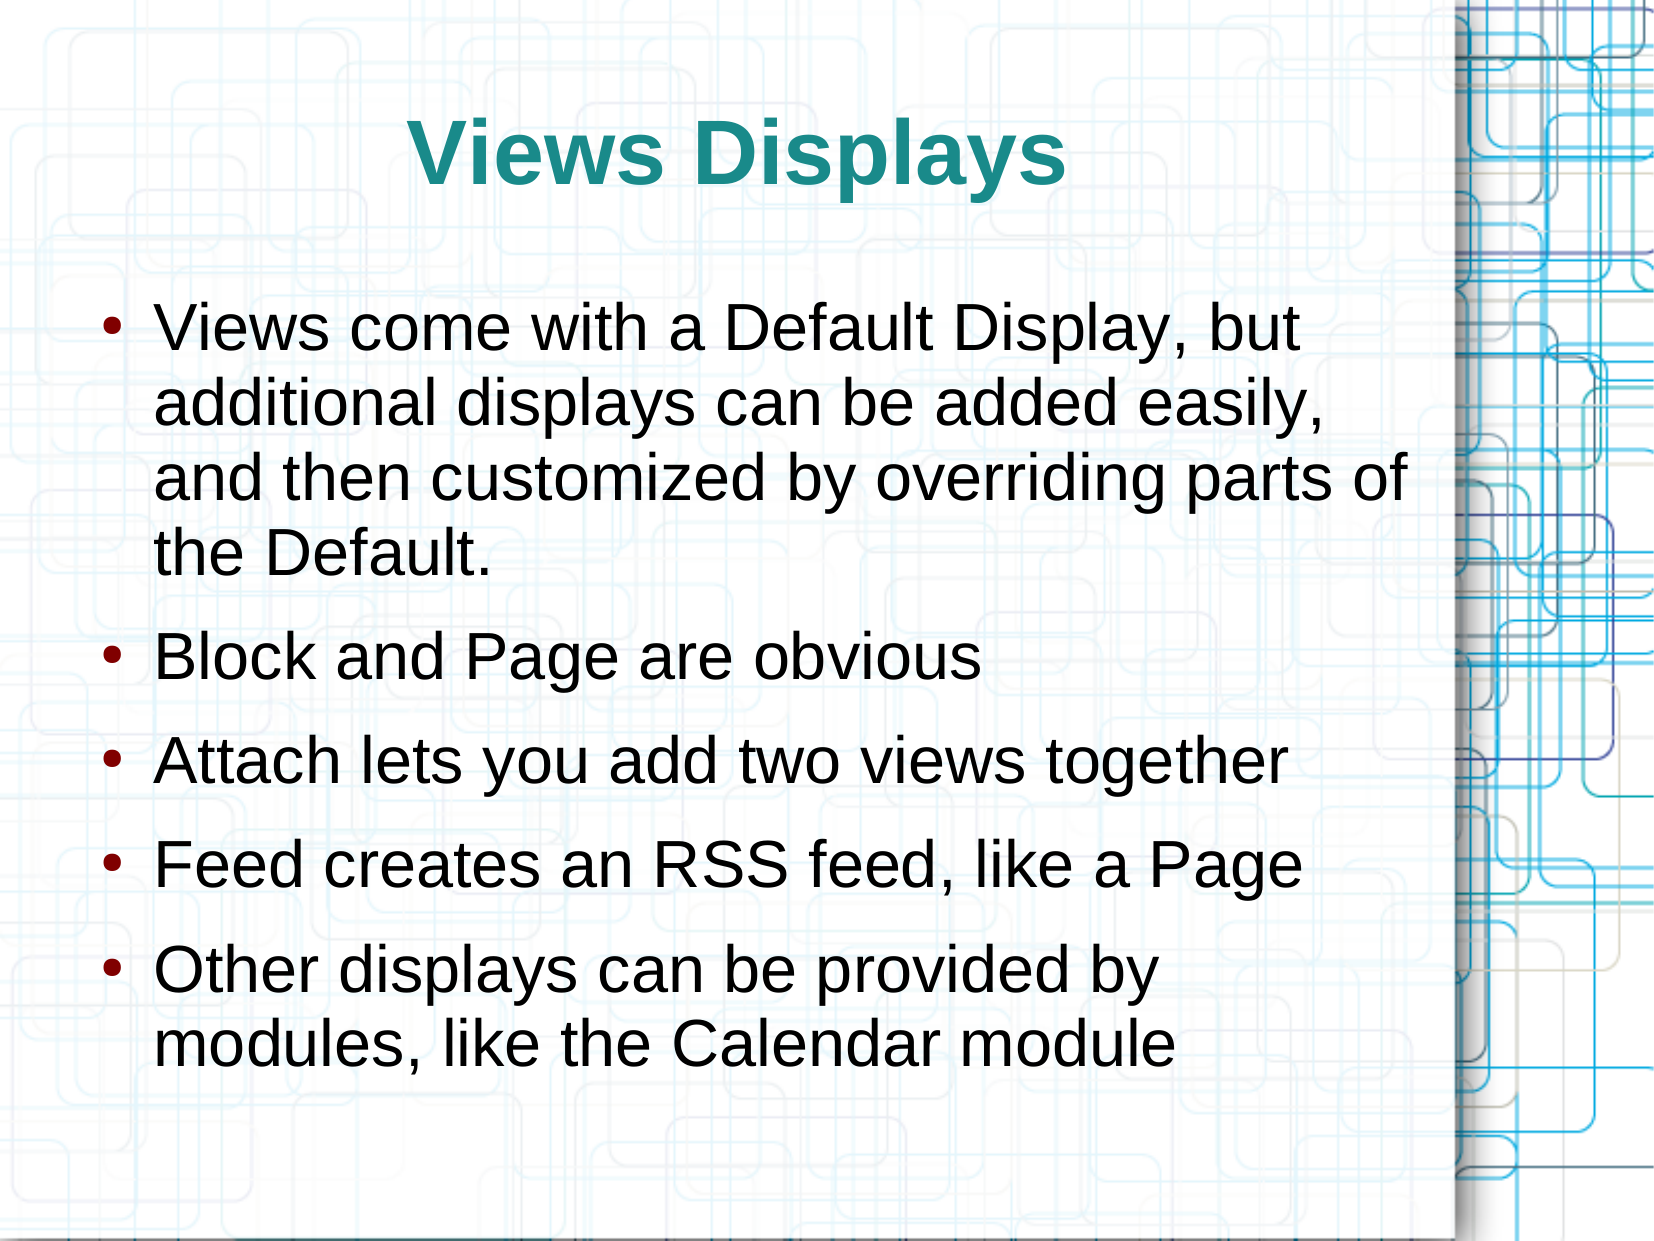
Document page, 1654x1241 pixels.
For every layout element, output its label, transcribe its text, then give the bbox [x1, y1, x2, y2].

list Views come with a Default Display, but additional displays can be added easily, and then customized by overriding parts of the Default. Block and Page are obvious Attach lets you add two views together Feed creates an RSS feed, like a Page Other displays can be provided by modules, like the Calendar module [82, 290, 1418, 1094]
title Views Displays [59, 56, 1418, 250]
picture [0, 0, 1654, 1241]
